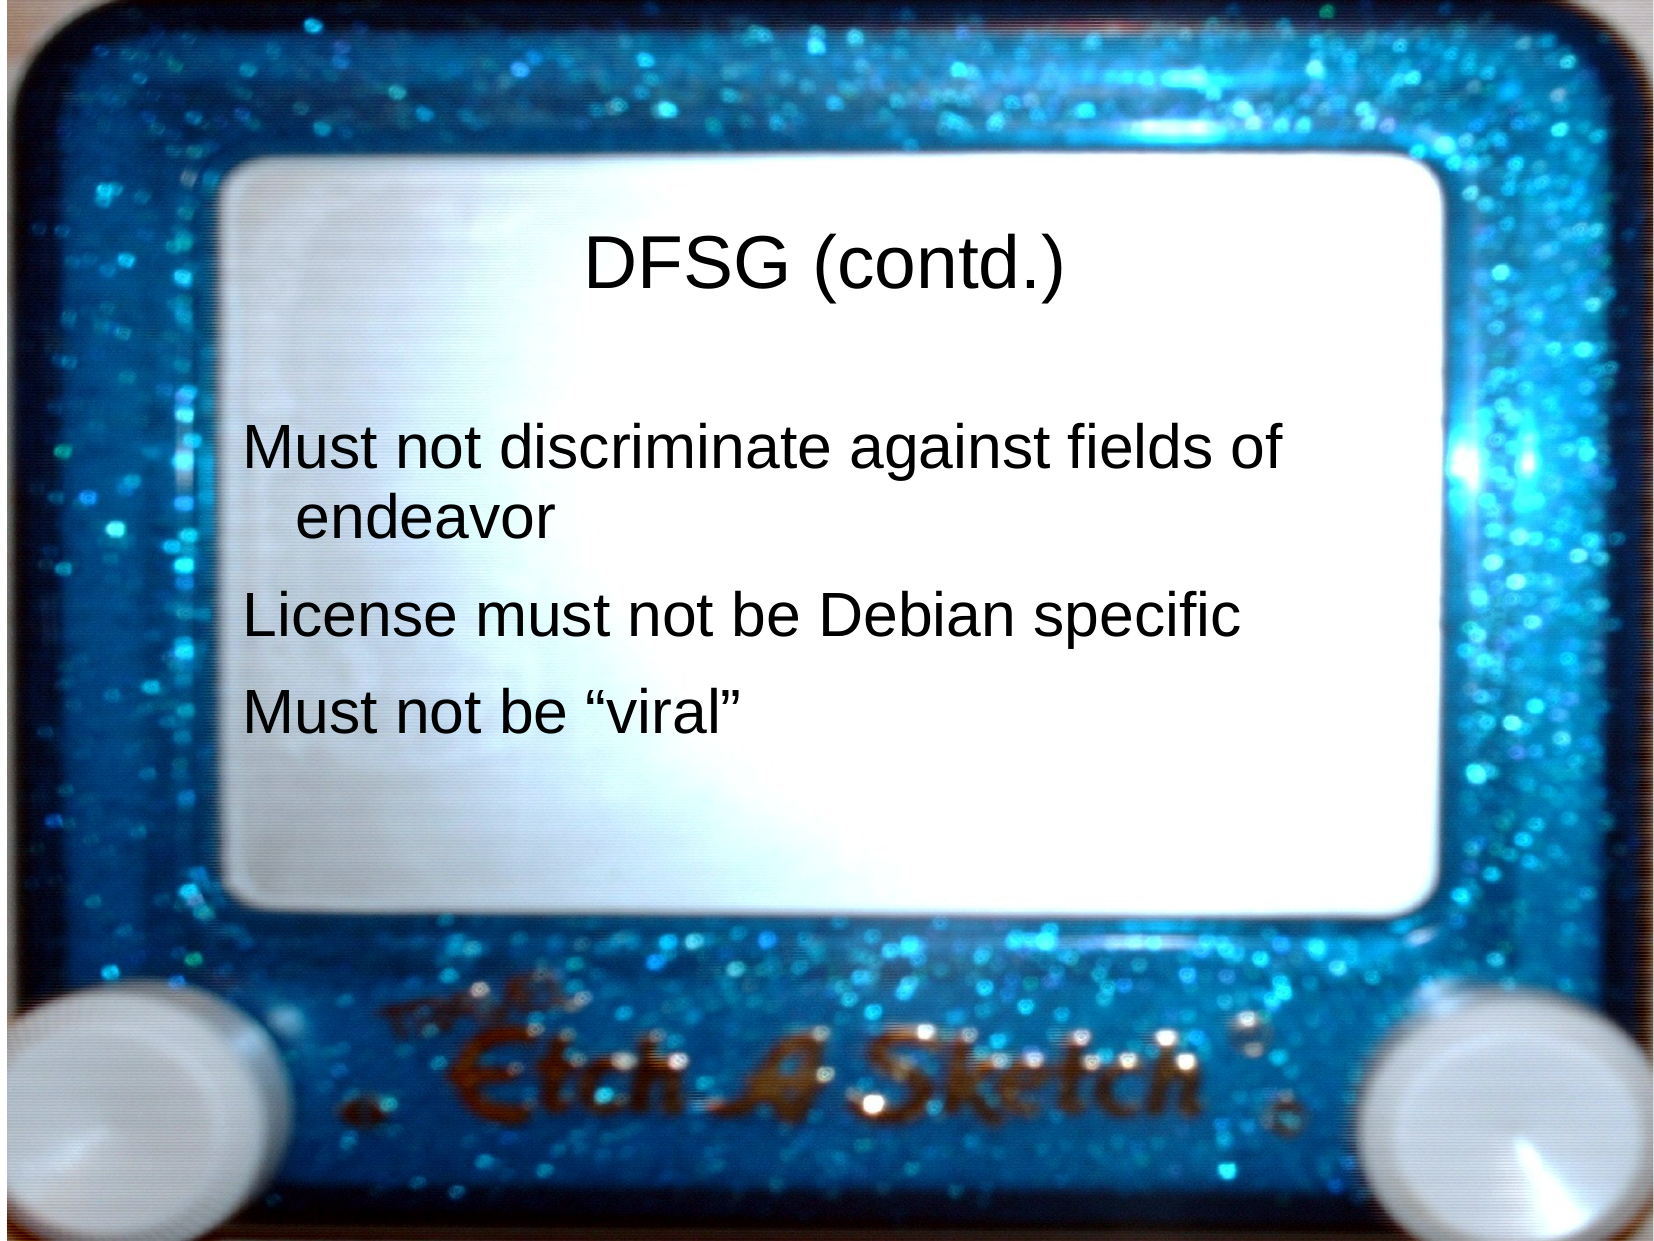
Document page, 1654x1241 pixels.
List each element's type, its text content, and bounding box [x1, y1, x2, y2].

title DFSG (contd.) [225, 157, 1426, 368]
list Must not discriminate against fields of endeavor License must not be Debian specific Must not be “viral” [225, 412, 1426, 886]
picture [7, 0, 1654, 1241]
